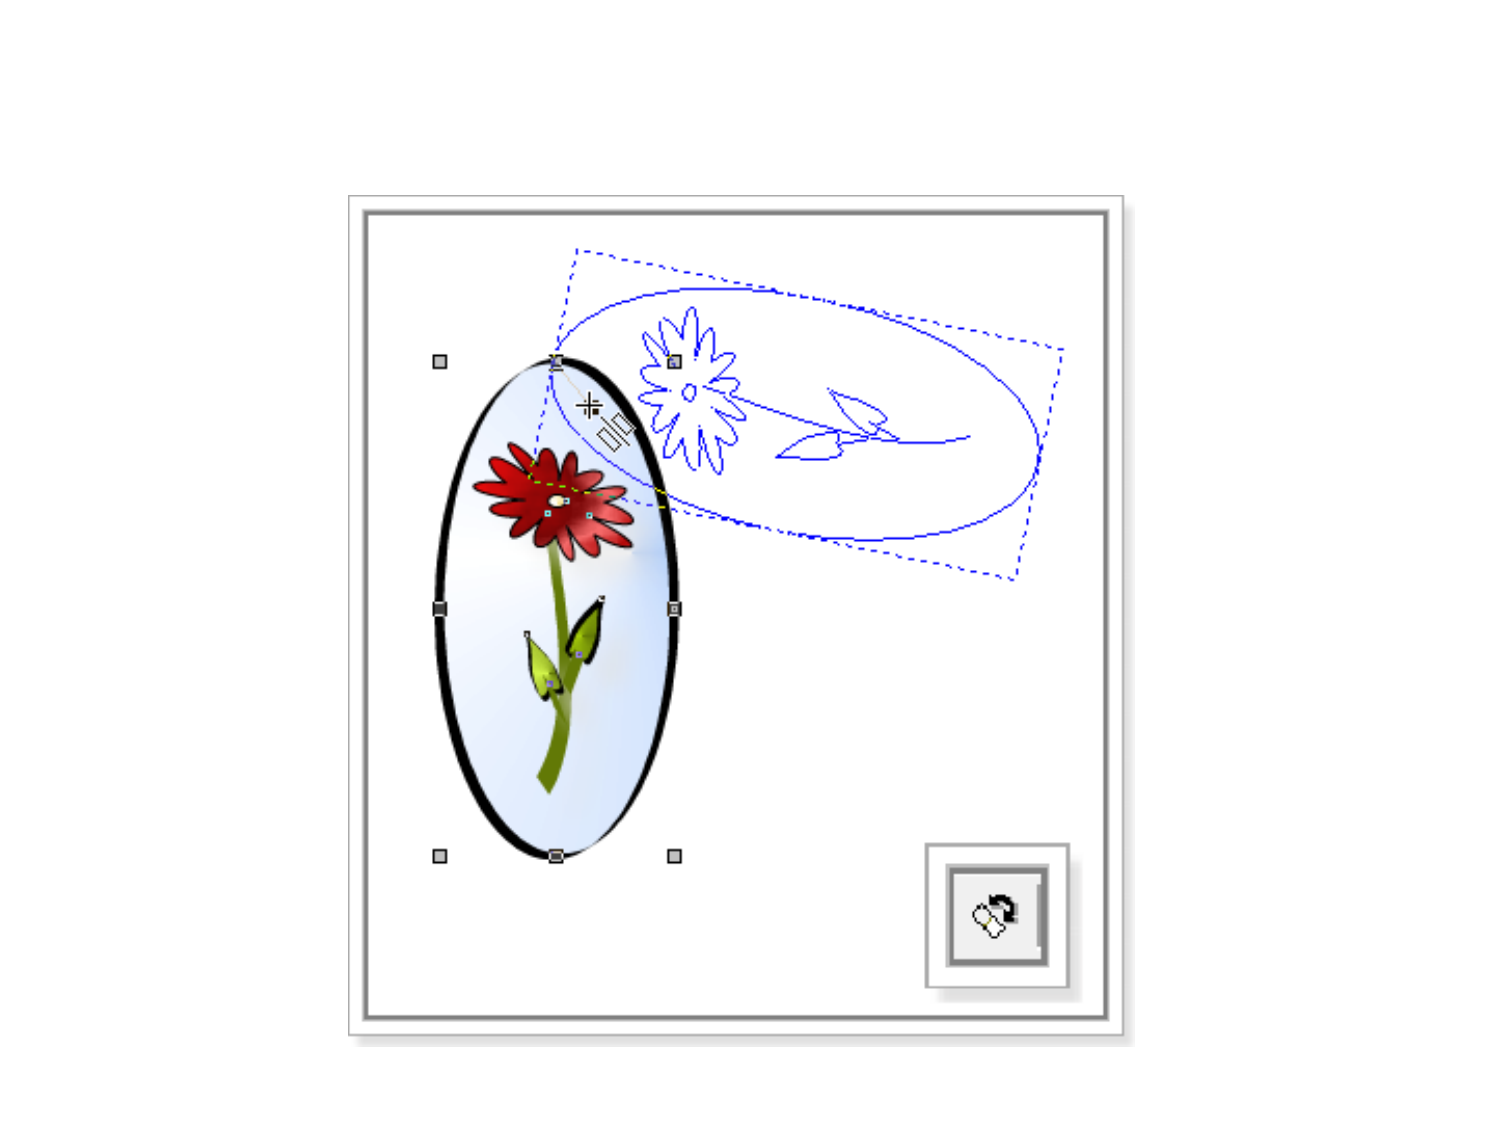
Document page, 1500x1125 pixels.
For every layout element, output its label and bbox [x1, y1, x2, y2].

picture [348, 195, 1135, 1047]
